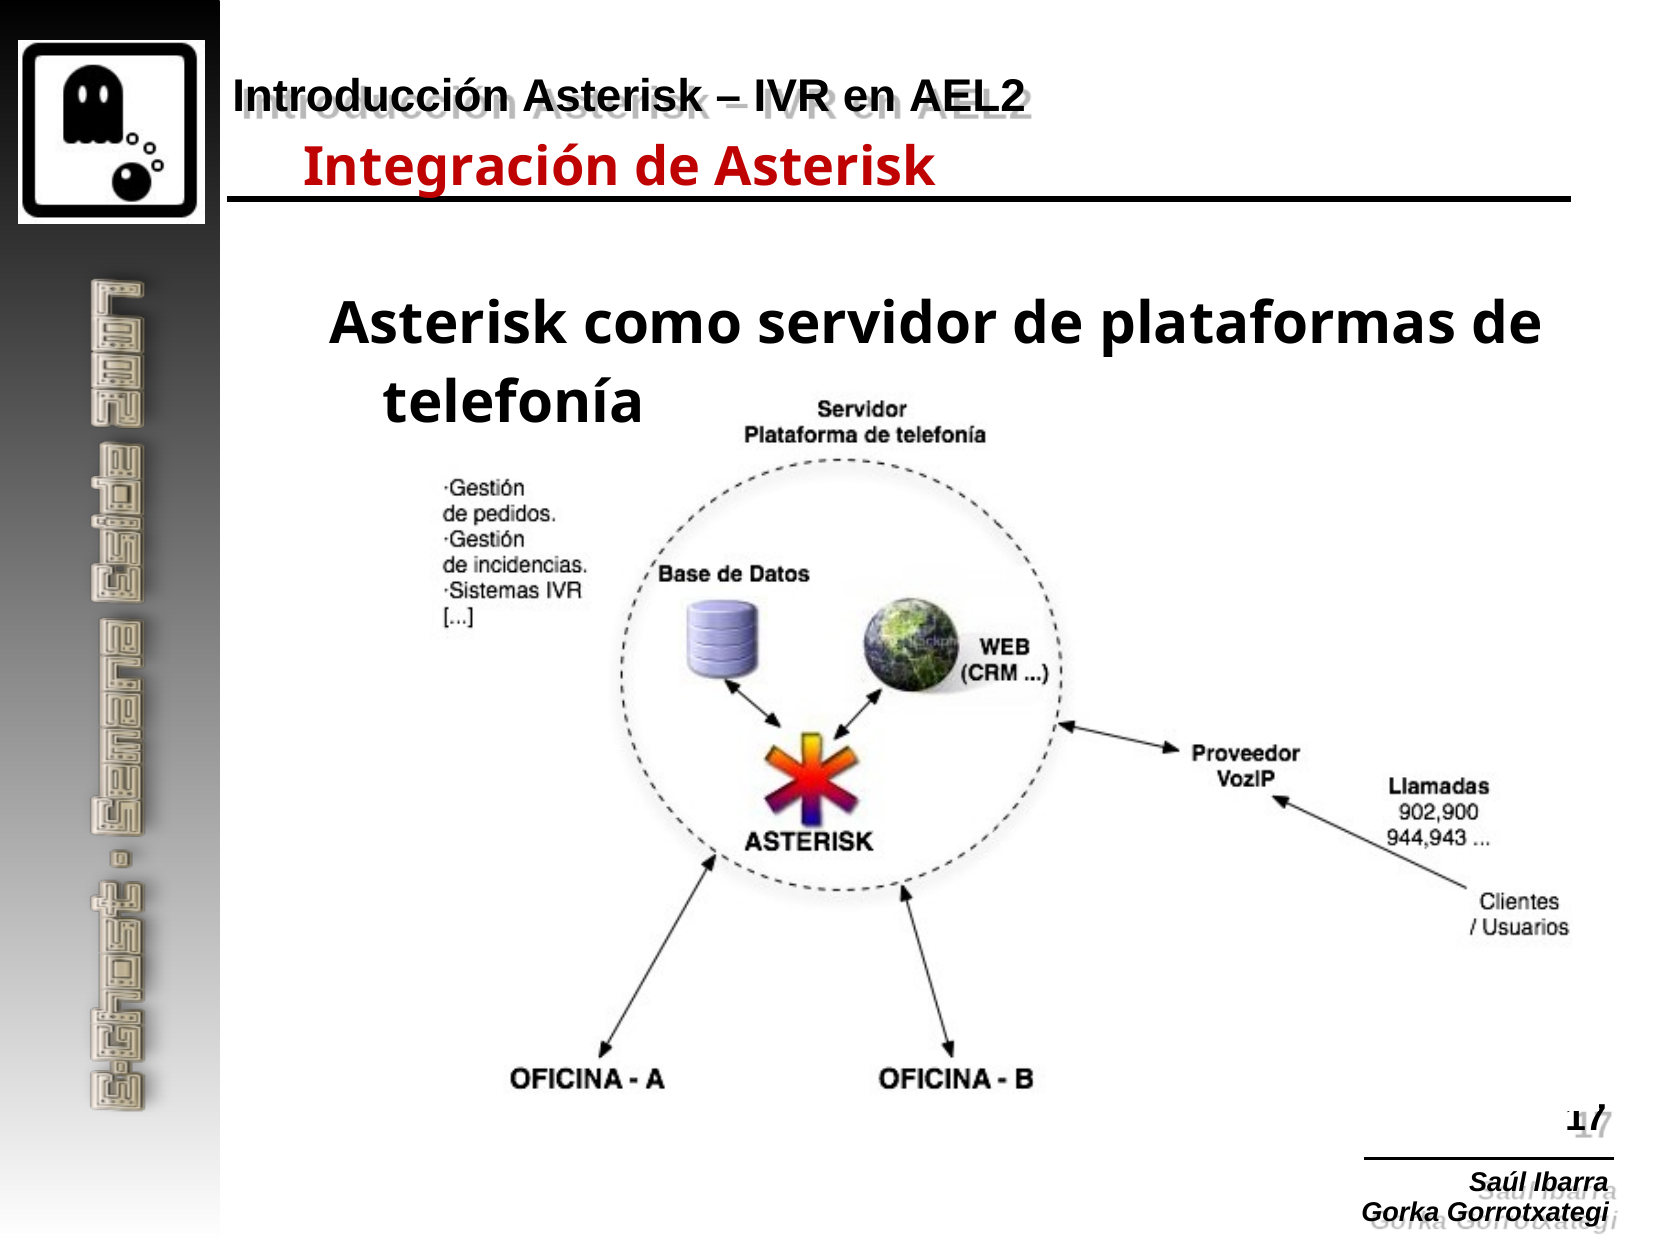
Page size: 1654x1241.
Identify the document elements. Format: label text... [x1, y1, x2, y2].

title Integración de Asterisk [303, 125, 1624, 204]
picture [18, 40, 205, 224]
picture [51, 250, 180, 1122]
list Asterisk como servidor de plataformas de telefonía [312, 281, 1625, 1121]
